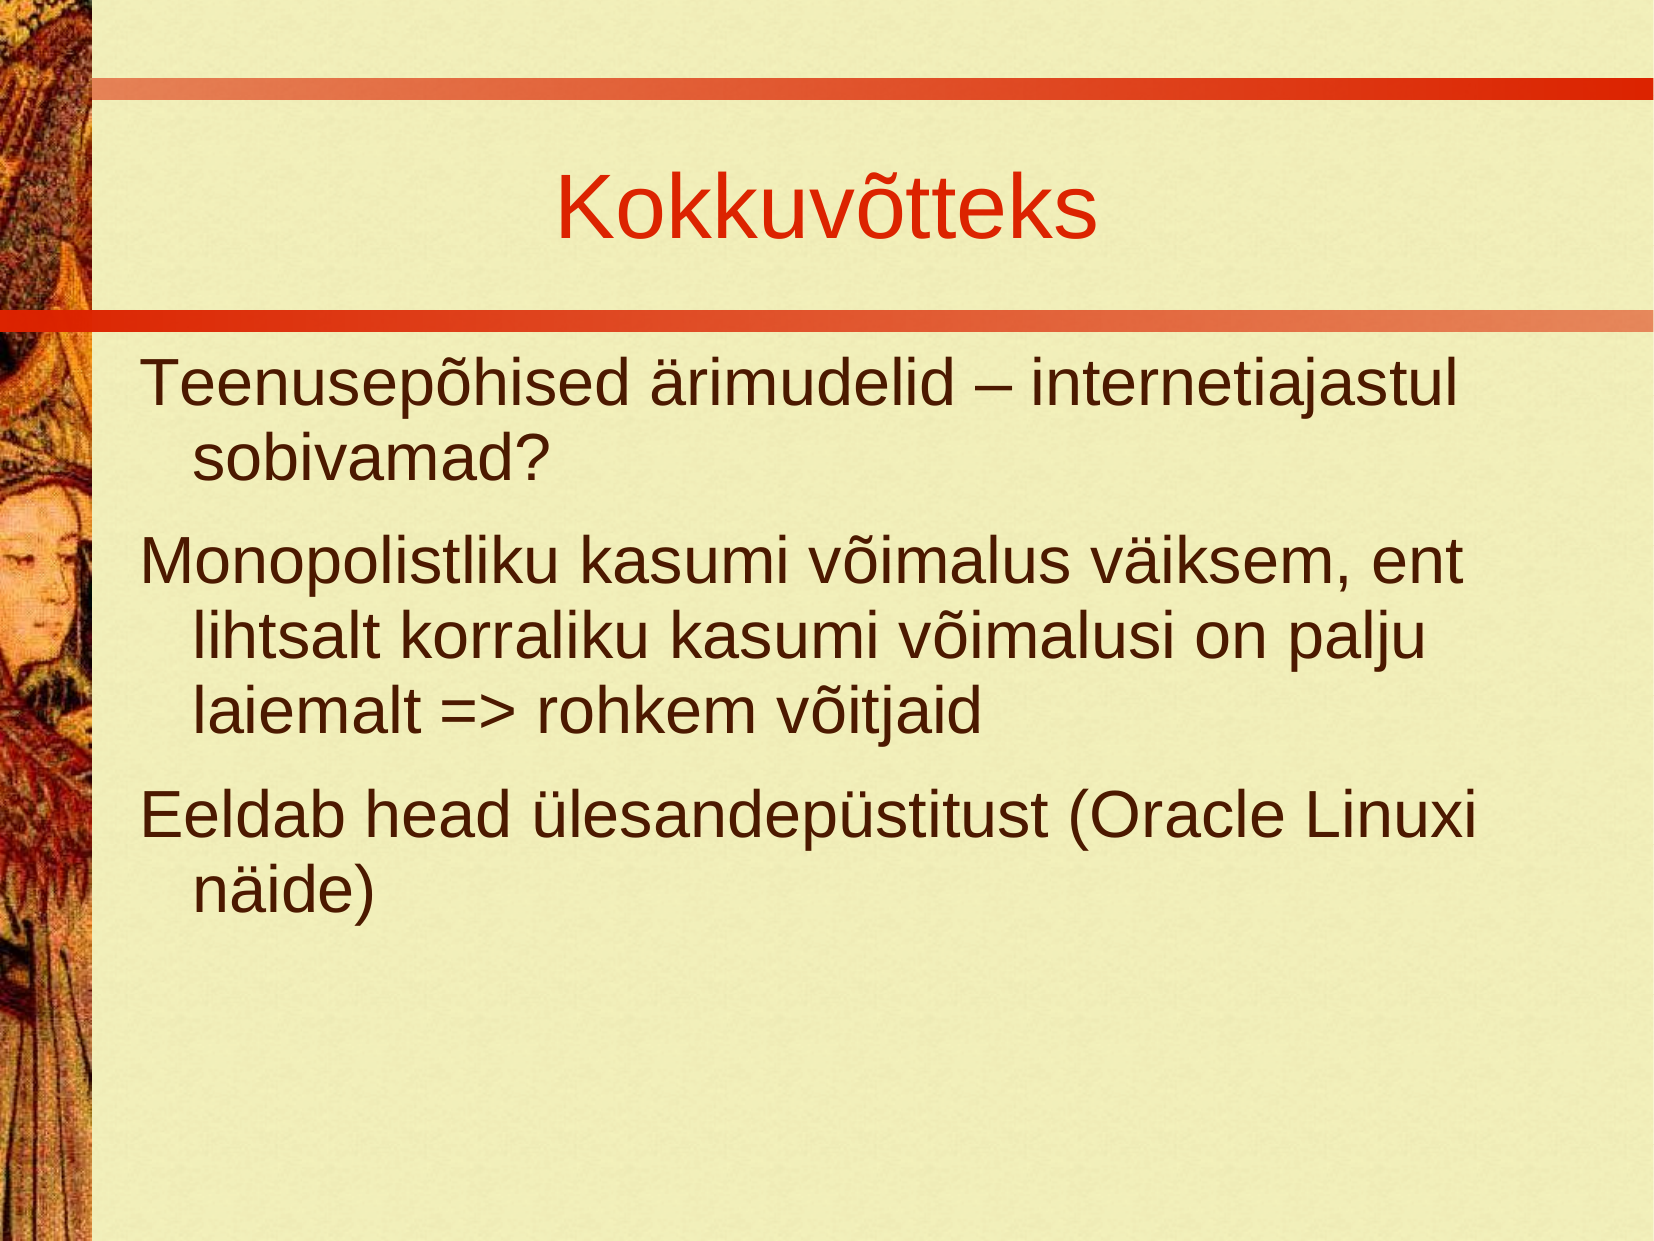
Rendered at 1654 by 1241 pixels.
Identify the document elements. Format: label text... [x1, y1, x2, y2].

list Teenusepõhised ärimudelid – internetiajastul sobivamad? Monopolistliku kasumi võimalus väiksem, ent lihtsalt korraliku kasumi võimalusi on palju laiemalt => rohkem võitjaid Eeldab head ülesandepüstitust (Oracle Linuxi näide) [121, 344, 1534, 1112]
title Kokkuvõtteks [121, 110, 1534, 303]
picture [0, 0, 1654, 310]
picture [0, 332, 1654, 1241]
